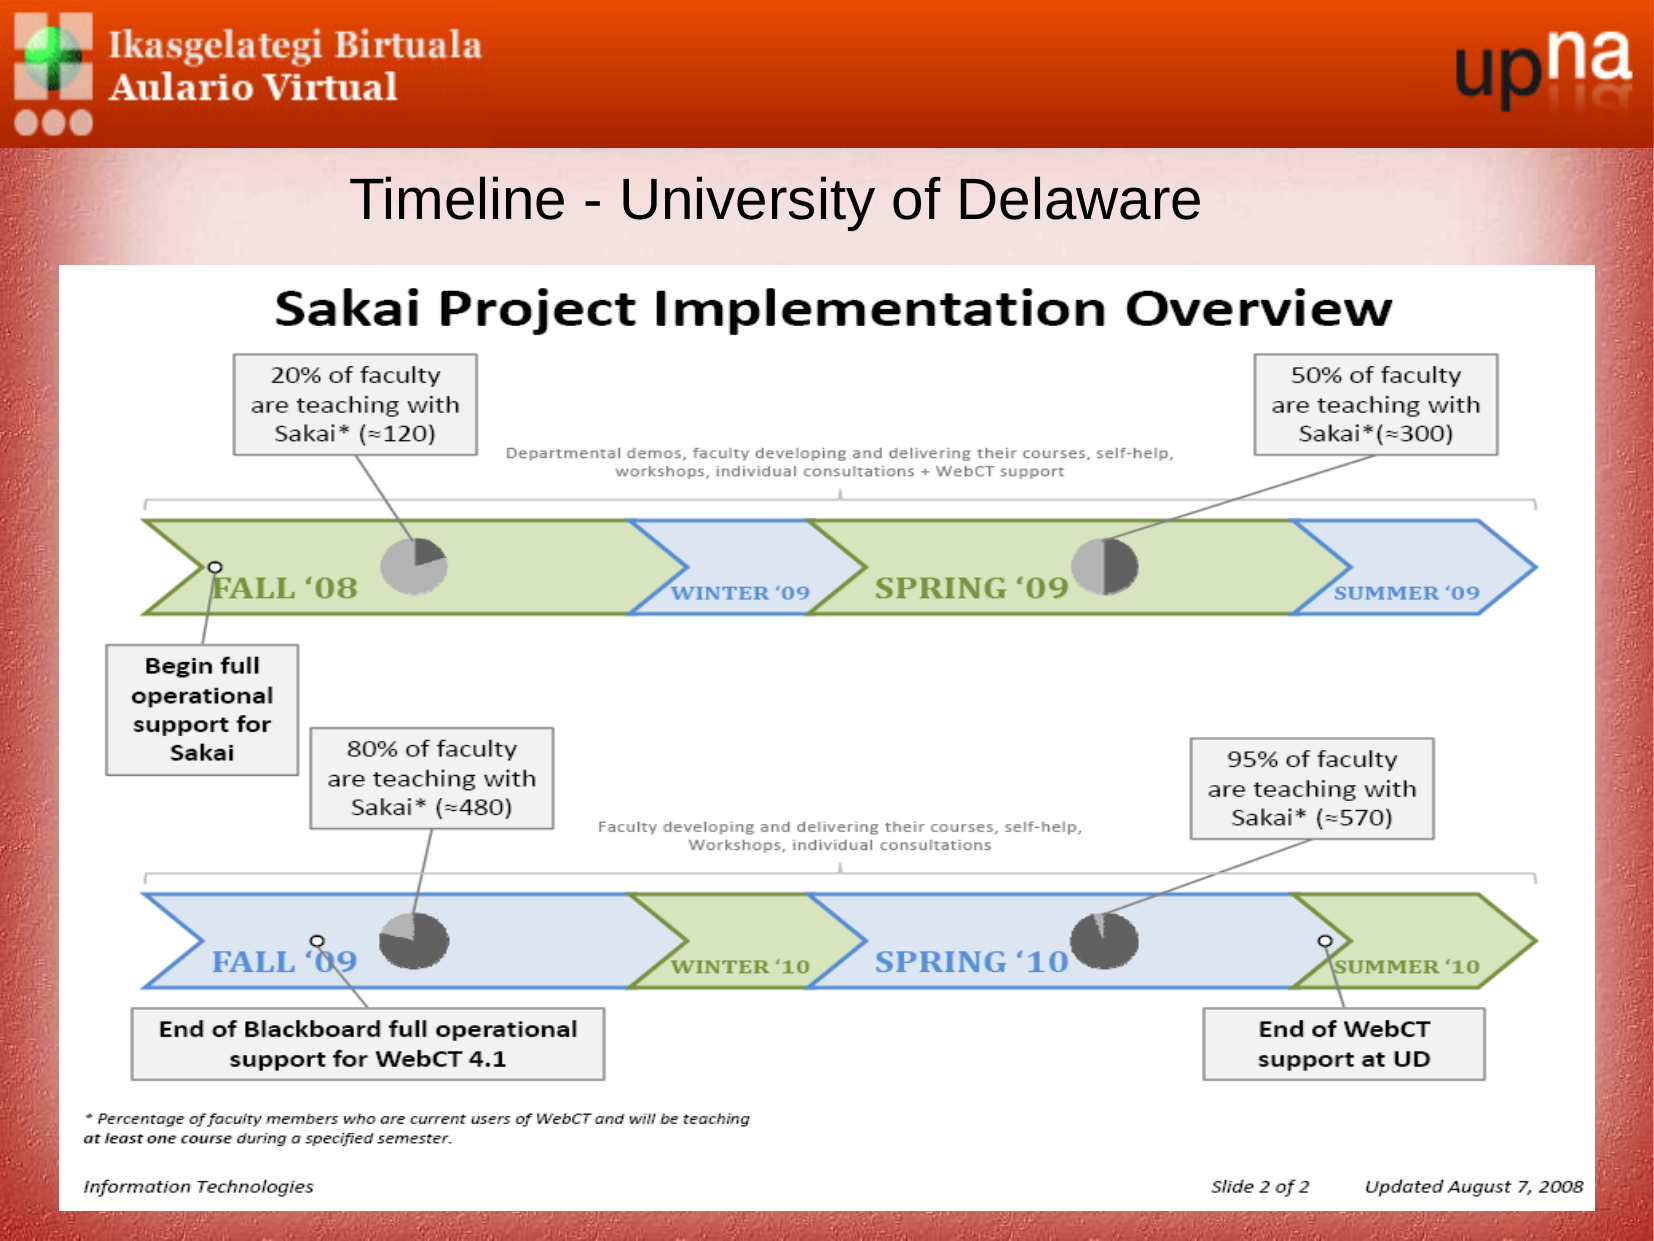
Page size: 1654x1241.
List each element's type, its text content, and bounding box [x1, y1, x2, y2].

title Timeline - University of Delaware [77, 154, 1477, 244]
picture [0, 0, 1654, 1241]
